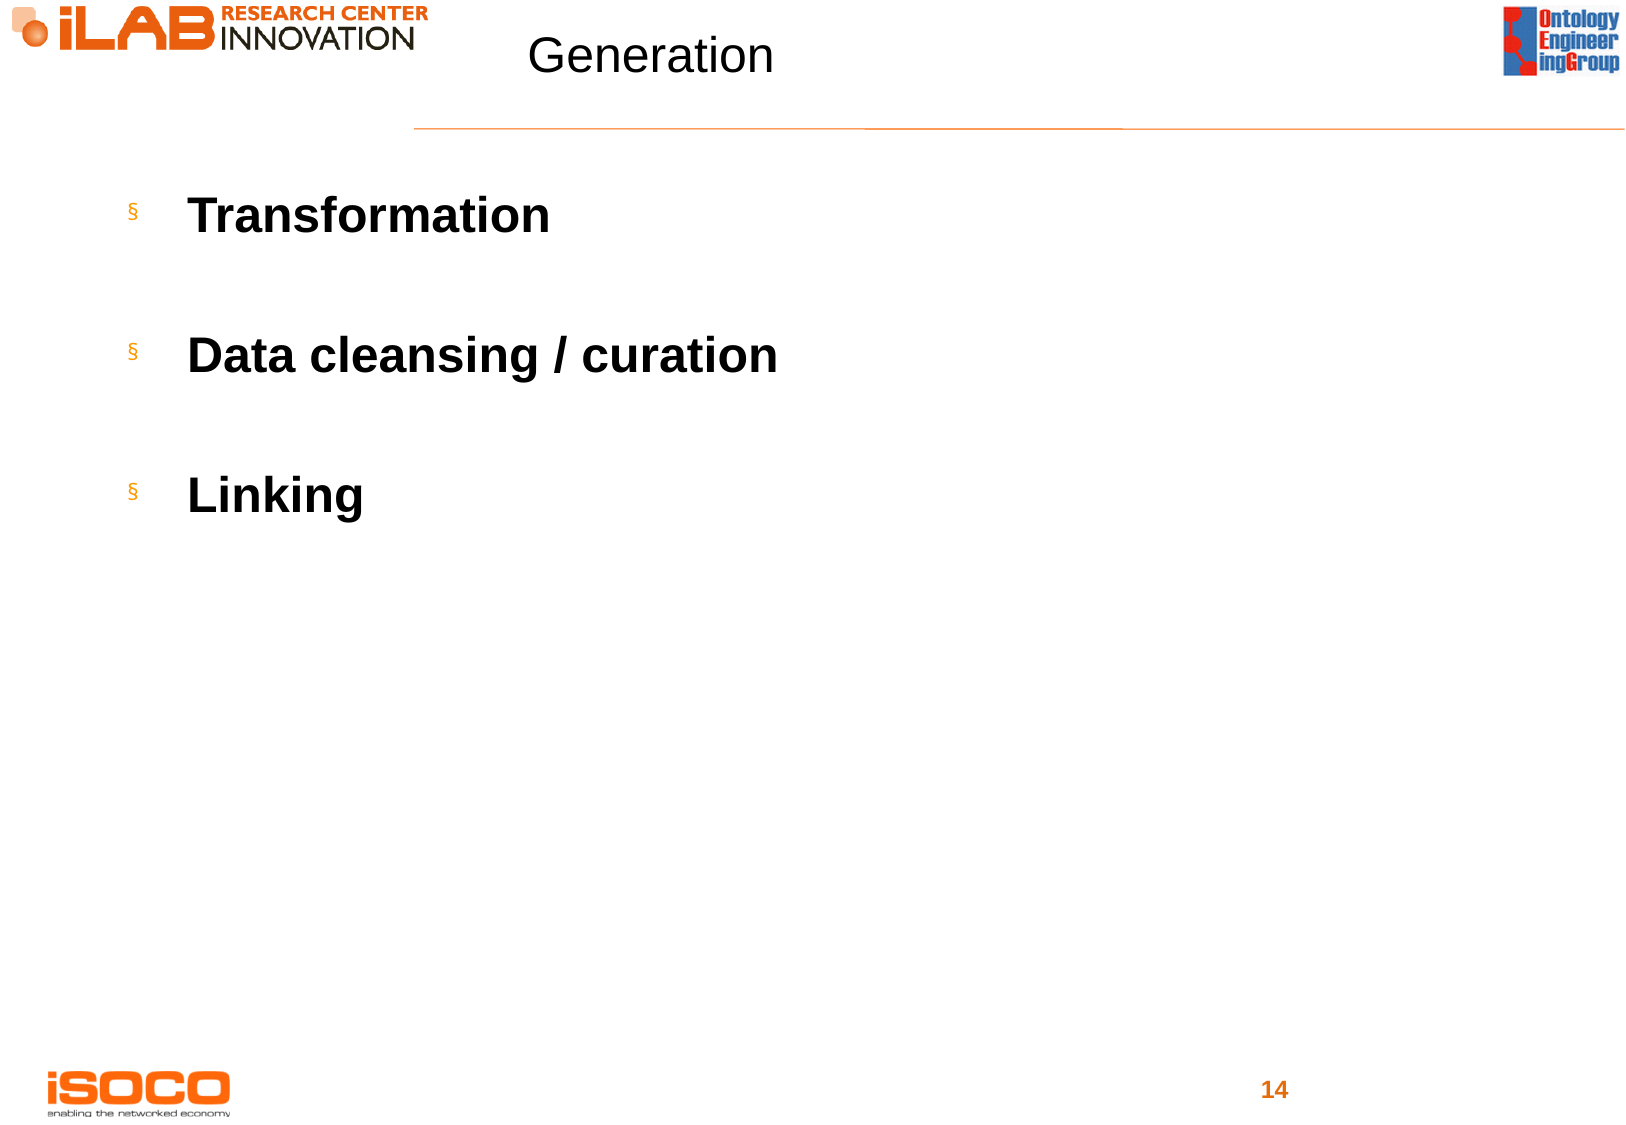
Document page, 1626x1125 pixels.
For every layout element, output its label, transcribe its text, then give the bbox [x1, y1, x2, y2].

picture [47, 1071, 230, 1117]
list Generation [452, 14, 1501, 65]
picture [5, 0, 435, 55]
picture [1501, 5, 1620, 77]
text_box Transformation Data cleansing / curation Linking [112, 174, 1388, 1038]
